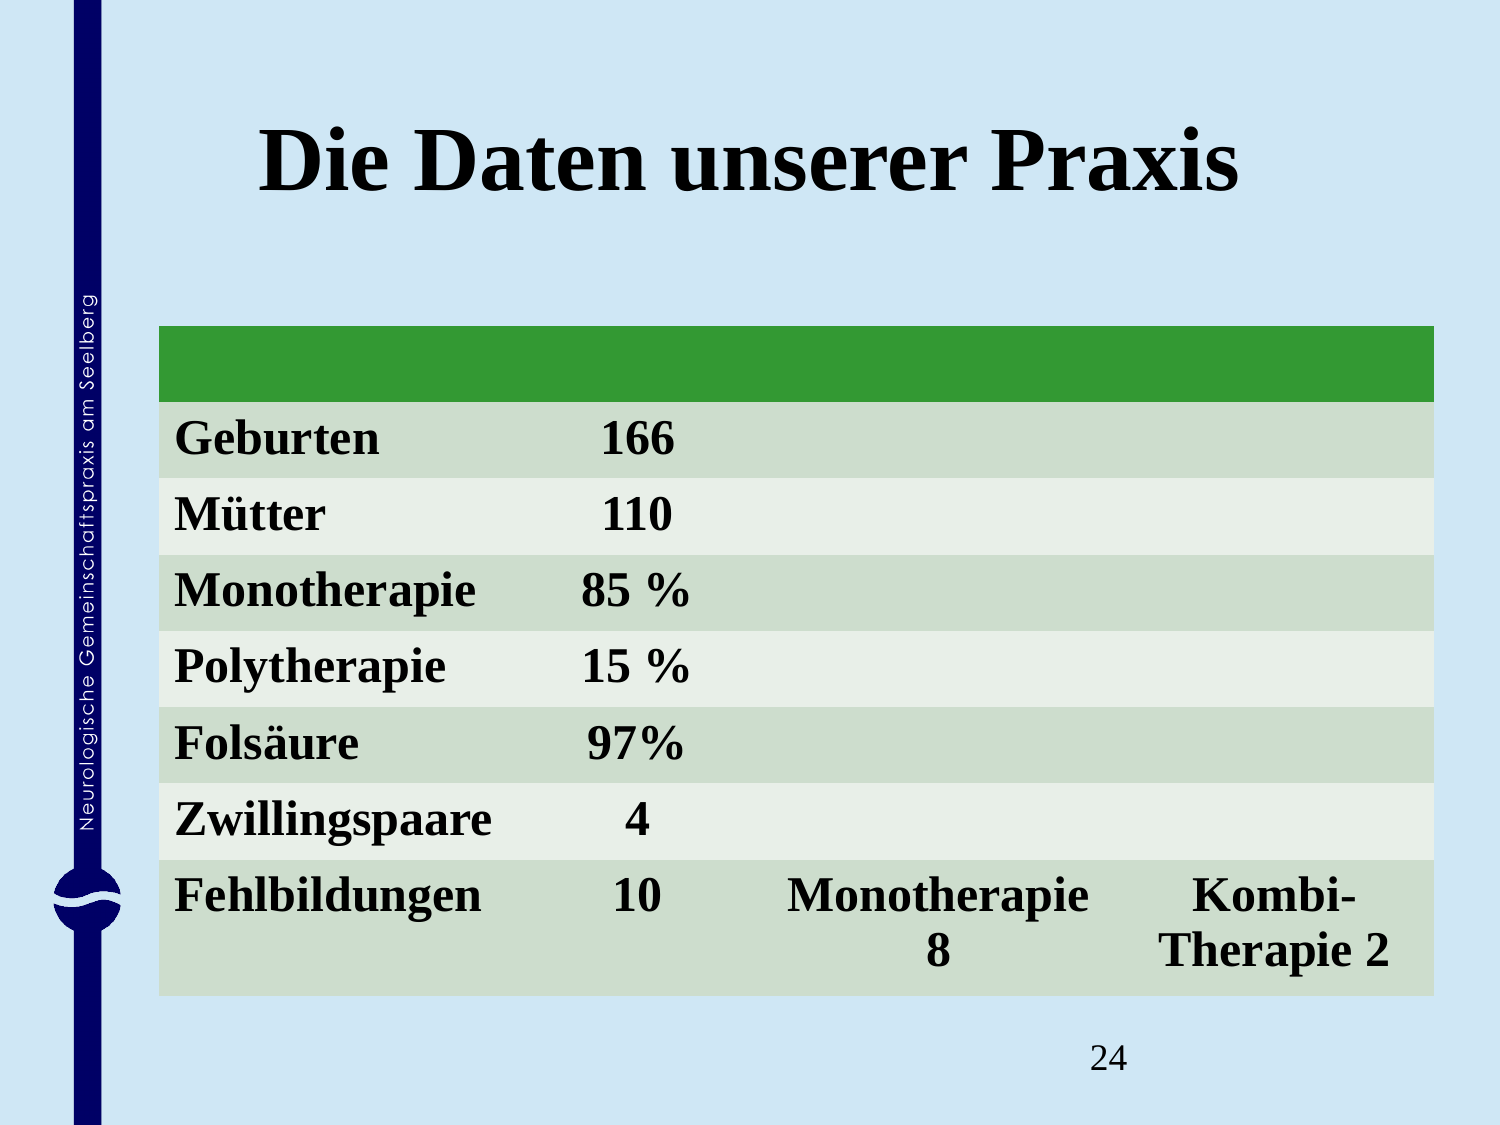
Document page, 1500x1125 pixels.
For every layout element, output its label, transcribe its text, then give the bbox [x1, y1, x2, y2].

table_cell [1115, 478, 1434, 555]
table_header [514, 326, 762, 402]
table_cell [1115, 402, 1434, 478]
table_cell 10 [514, 860, 762, 996]
table_header [762, 326, 1115, 402]
table_cell [762, 707, 1115, 783]
table_cell [762, 631, 1115, 707]
table_cell Kombi-Therapie 2 [1115, 860, 1434, 996]
table_cell 110 [514, 478, 762, 555]
table_cell [762, 478, 1115, 555]
table_cell Polytherapie [159, 631, 514, 707]
table_cell [1115, 783, 1434, 860]
table_cell Zwillingspaare [159, 783, 514, 860]
table_cell Folsäure [159, 707, 514, 783]
picture [53, 0, 121, 1125]
table_cell Geburten [159, 402, 514, 478]
table_cell Monotherapie [159, 555, 514, 631]
table_cell [762, 402, 1115, 478]
table_header [159, 326, 514, 402]
table_cell Monotherapie 8 [762, 860, 1115, 996]
table_cell Mütter [159, 478, 514, 555]
table_cell [762, 783, 1115, 860]
table_cell [762, 555, 1115, 631]
table_cell 15 % [514, 631, 762, 707]
table_cell [1115, 707, 1434, 783]
slide_number <Nummer> [1074, 1025, 1388, 1100]
table_cell [1115, 631, 1434, 707]
table_cell 166 [514, 402, 762, 478]
table_cell 4 [514, 783, 762, 860]
table_cell 97% [514, 707, 762, 783]
title Die Daten unserer Praxis [112, 99, 1388, 288]
table_cell Fehlbildungen [159, 860, 514, 996]
table_cell 85 % [514, 555, 762, 631]
table_cell [1115, 555, 1434, 631]
table_header [1115, 326, 1434, 402]
